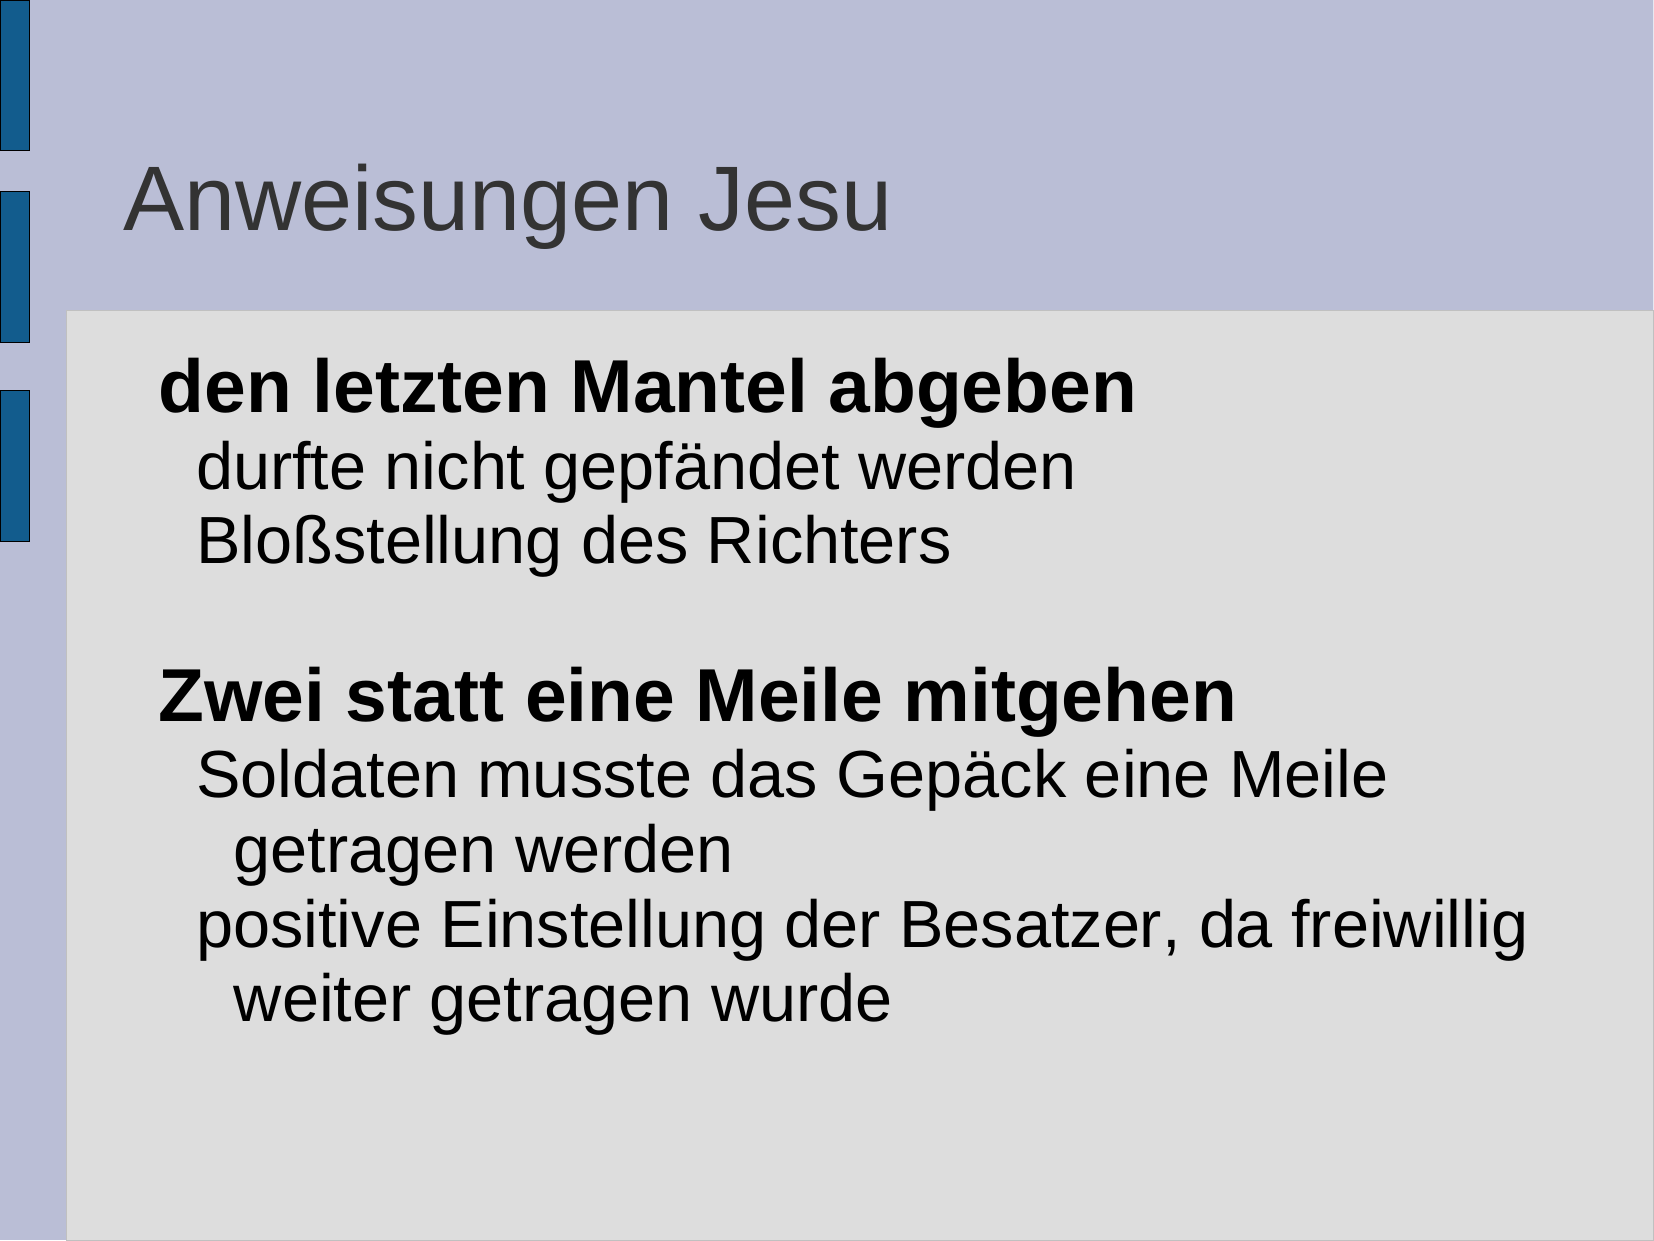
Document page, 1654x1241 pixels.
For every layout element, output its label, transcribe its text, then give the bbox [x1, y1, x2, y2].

title Anweisungen Jesu [123, 102, 1536, 296]
list den letzten Mantel abgeben durfte nicht gepfändet werden Bloßstellung des Richters Zwei statt eine Meile mitgehen Soldaten musste das Gepäck eine Meile getragen werden positive Einstellung der Besatzer, da freiwillig weiter getragen wurde [121, 344, 1534, 1112]
